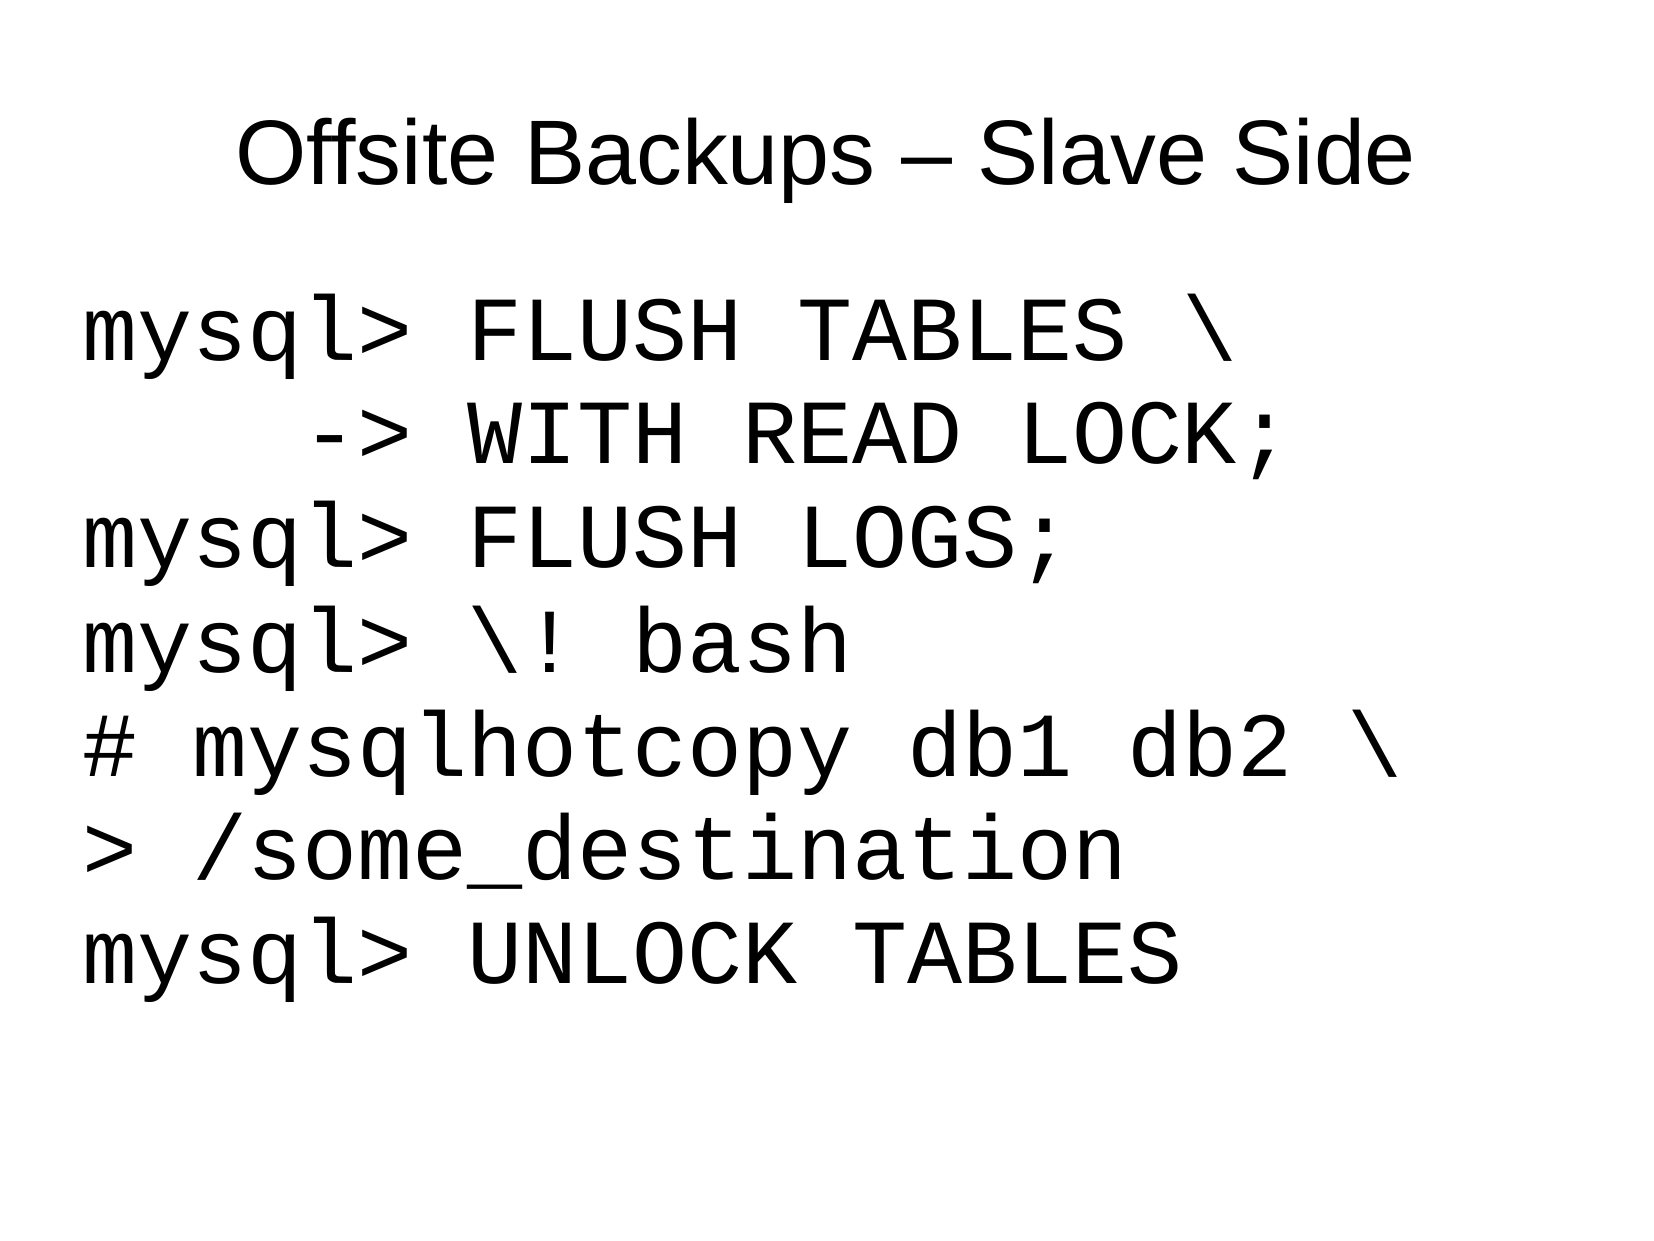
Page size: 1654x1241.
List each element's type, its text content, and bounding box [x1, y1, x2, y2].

title Offsite Backups – Slave Side [82, 49, 1571, 257]
subtitle mysql> FLUSH TABLES \ -> WITH READ LOCK; mysql> FLUSH LOGS; mysql> \! bash # mysqlhotcopy db1 db2 \ > /some_destination mysql> UNLOCK TABLES [82, 271, 1571, 1128]
